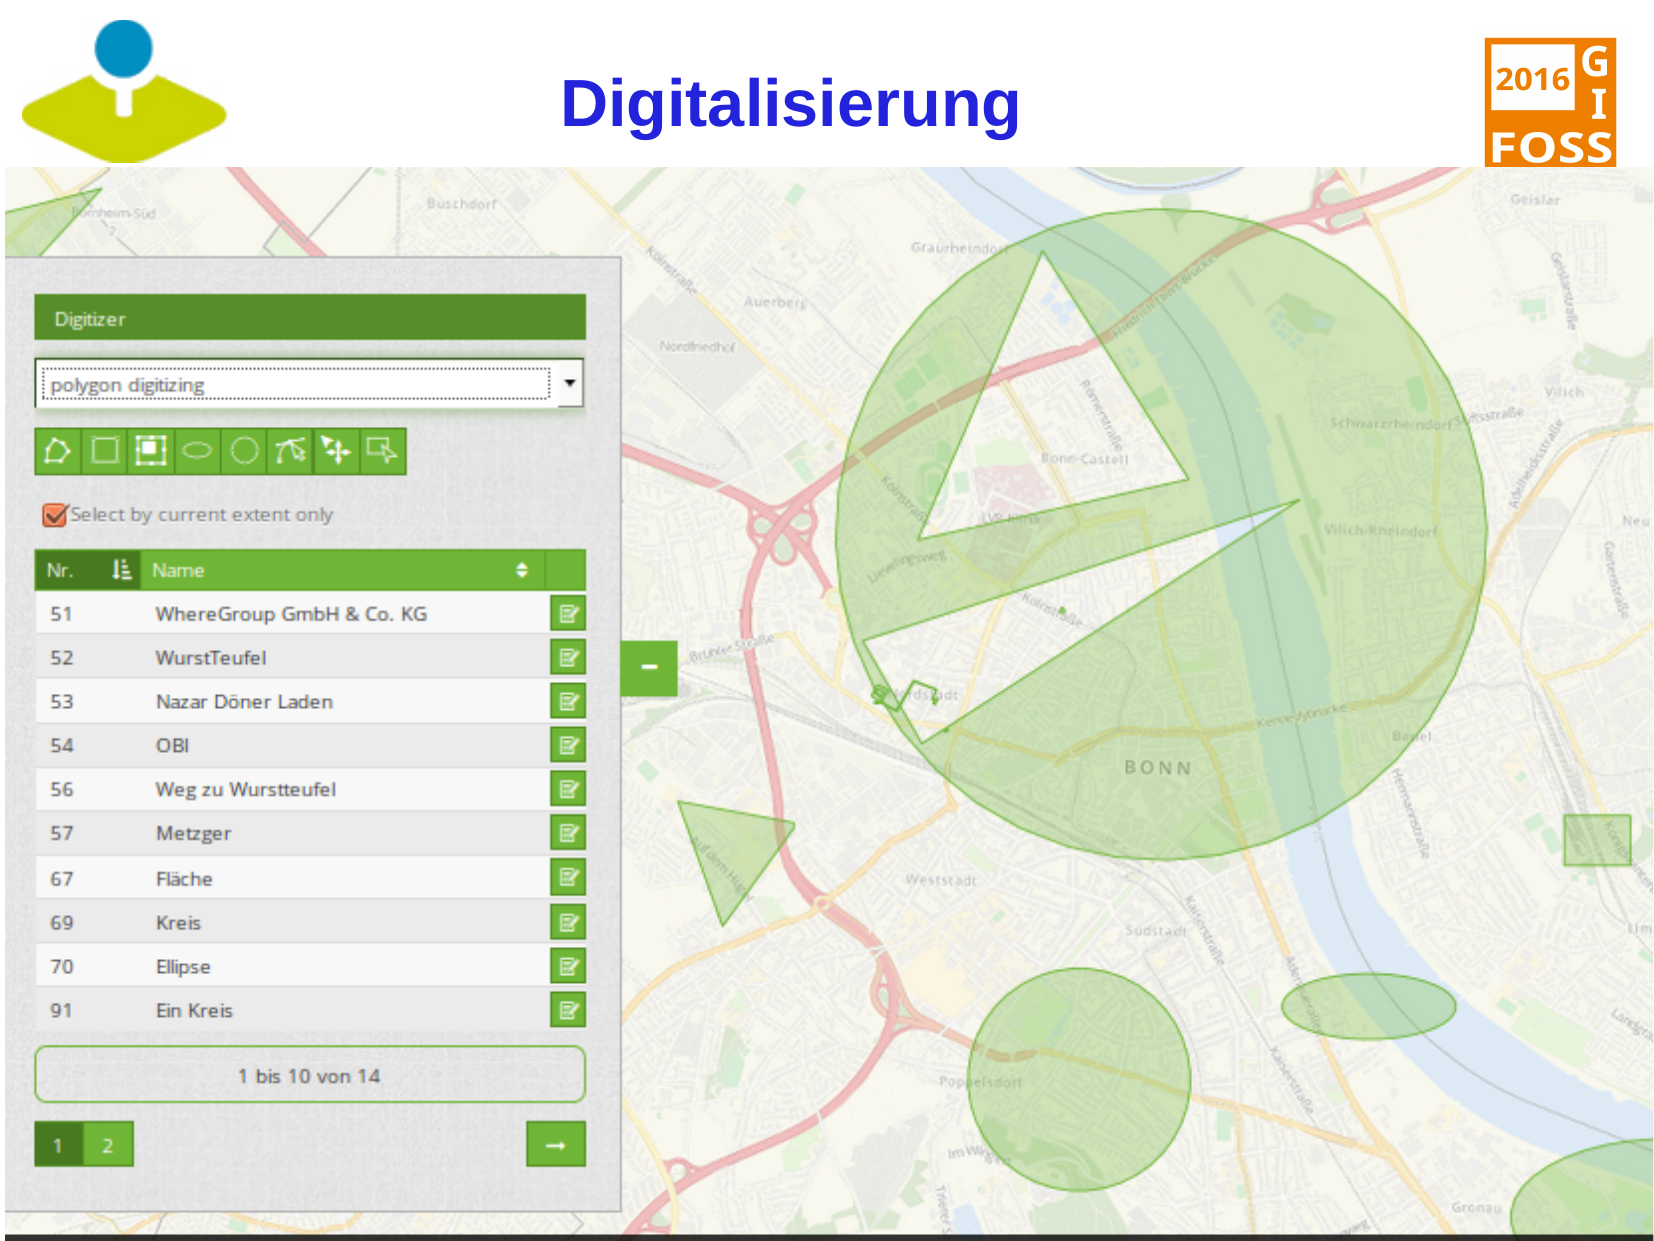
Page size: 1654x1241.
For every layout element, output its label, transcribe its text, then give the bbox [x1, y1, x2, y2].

picture [128, 20, 231, 29]
picture [5, 29, 1654, 1241]
picture [22, 20, 119, 163]
title Digitalisierung [47, 29, 1536, 167]
